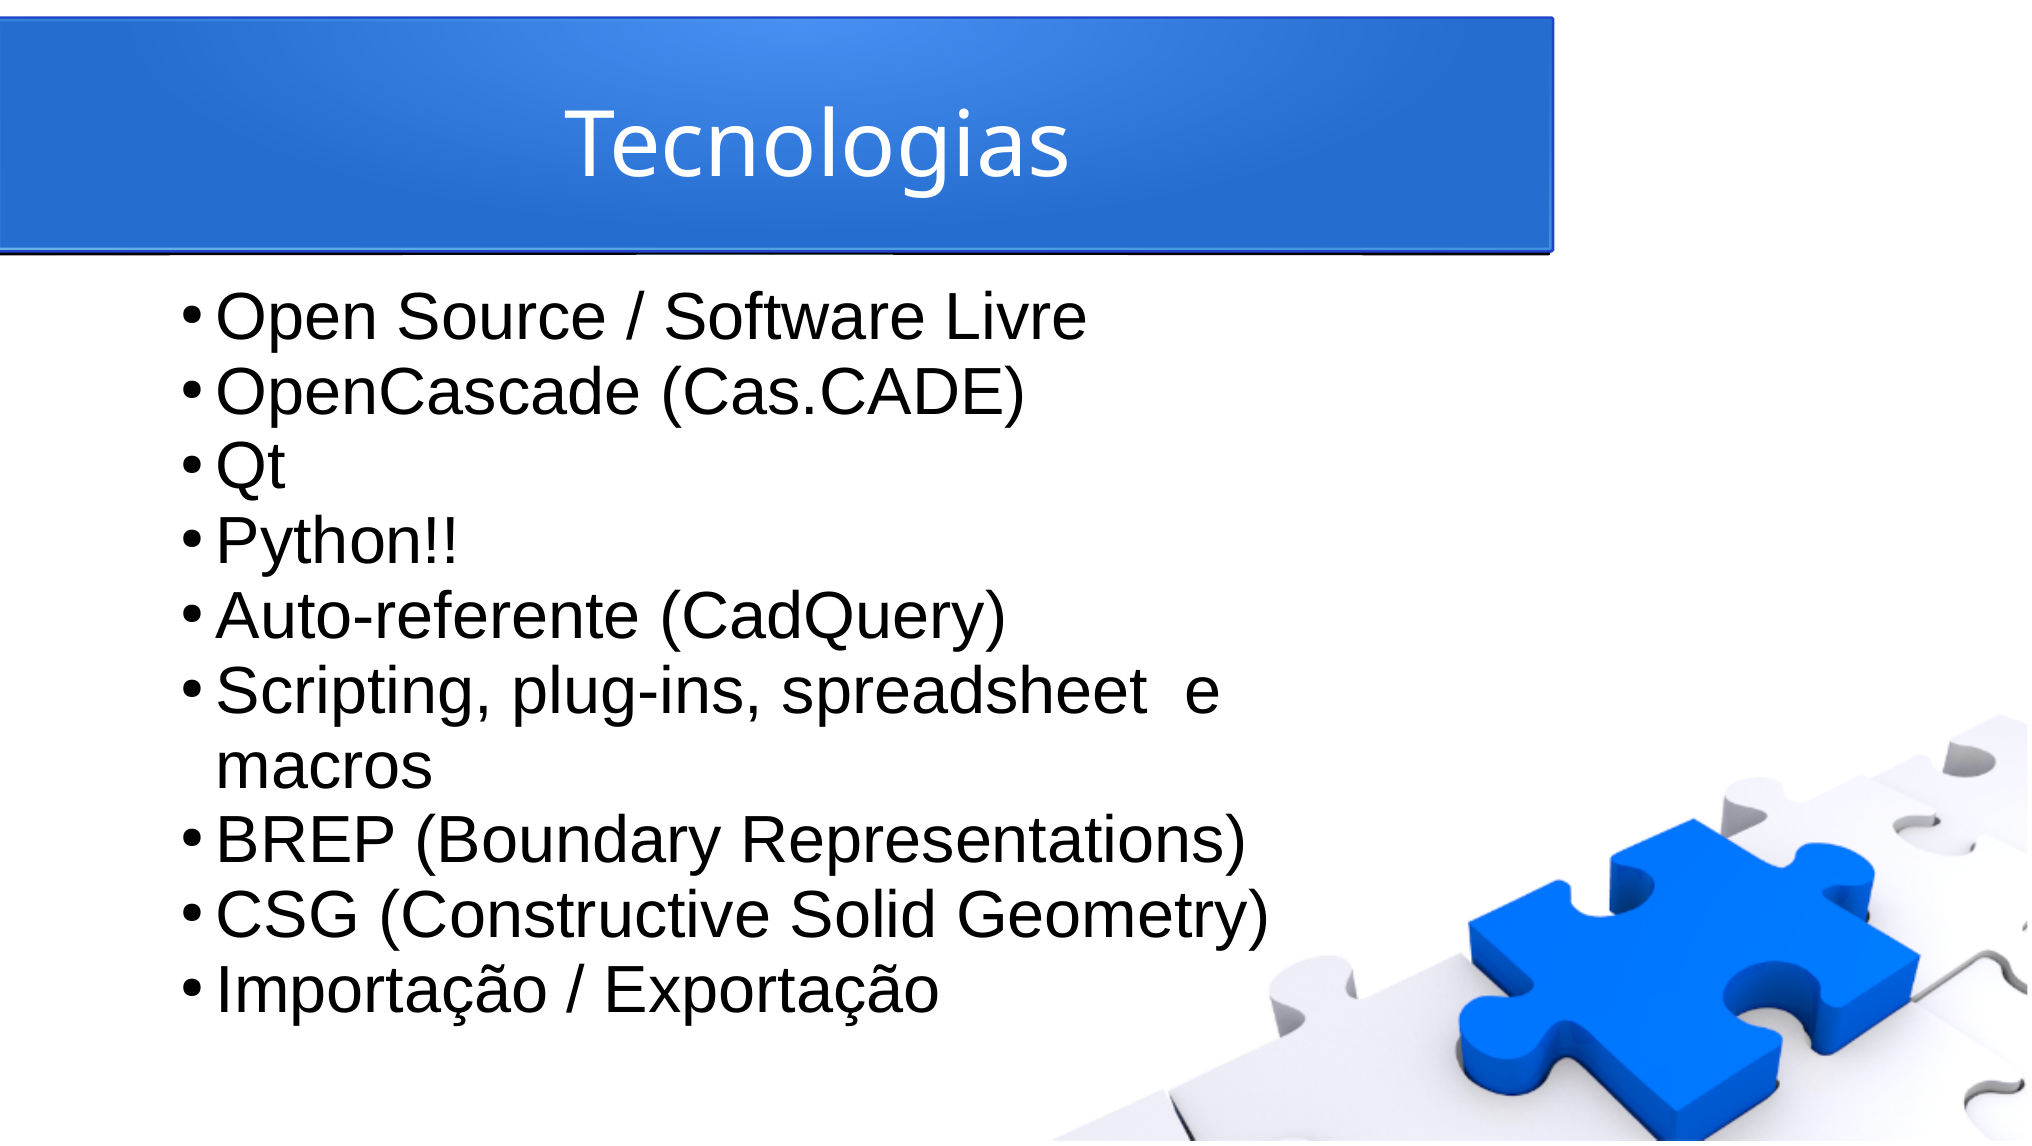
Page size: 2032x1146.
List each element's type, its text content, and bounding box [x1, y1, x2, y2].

picture [1027, 578, 2028, 1141]
text_box Open Source / Software Livre OpenCascade (Cas.CADE) Qt Python!! Auto-referente (CadQuery) Scripting, plug-ins, spreadsheet e macros BREP (Boundary Representations) CSG (Constructive Solid Geometry) Importação / Exportação [165, 271, 1441, 1035]
title Tecnologias [101, 45, 1536, 237]
